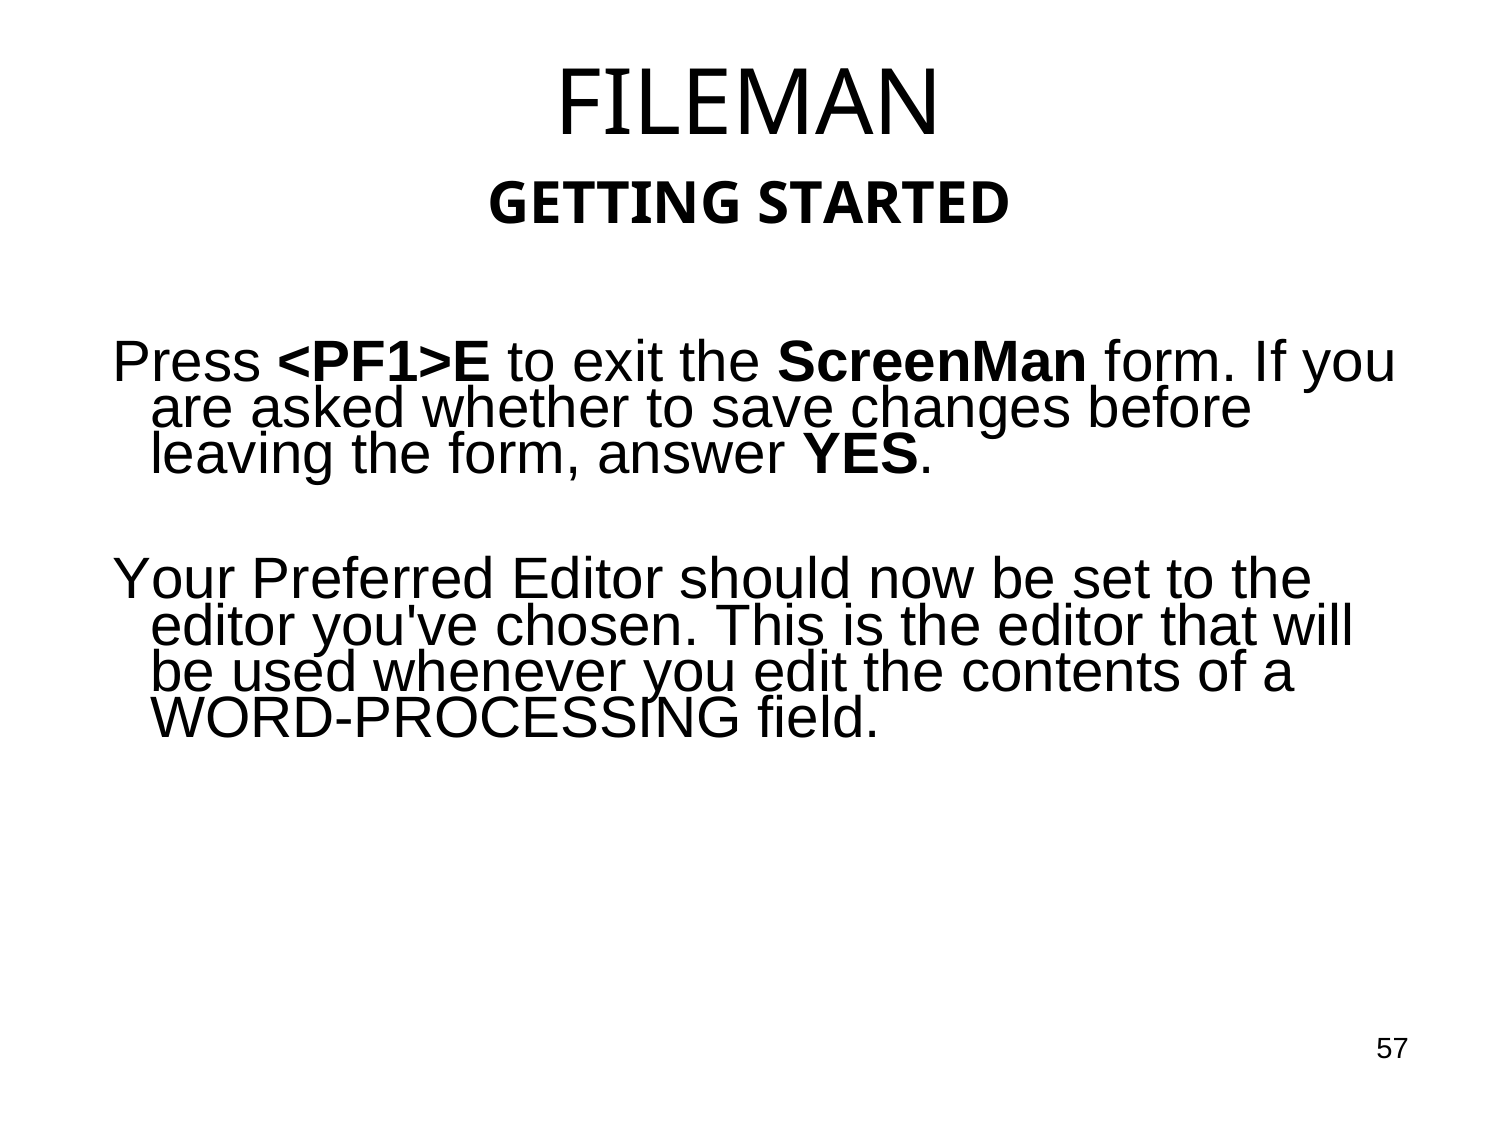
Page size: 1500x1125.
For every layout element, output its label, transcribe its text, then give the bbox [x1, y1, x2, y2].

list Press <PF1>E to exit the ScreenMan form. If you are asked whether to save changes before leaving the form, answer YES. Your Preferred Editor should now be set to the editor you've chosen. This is the editor that will be used whenever you edit the contents of a WORD-PROCESSING field. [75, 262, 1424, 991]
title FILEMAN GETTING STARTED [75, 32, 1424, 245]
